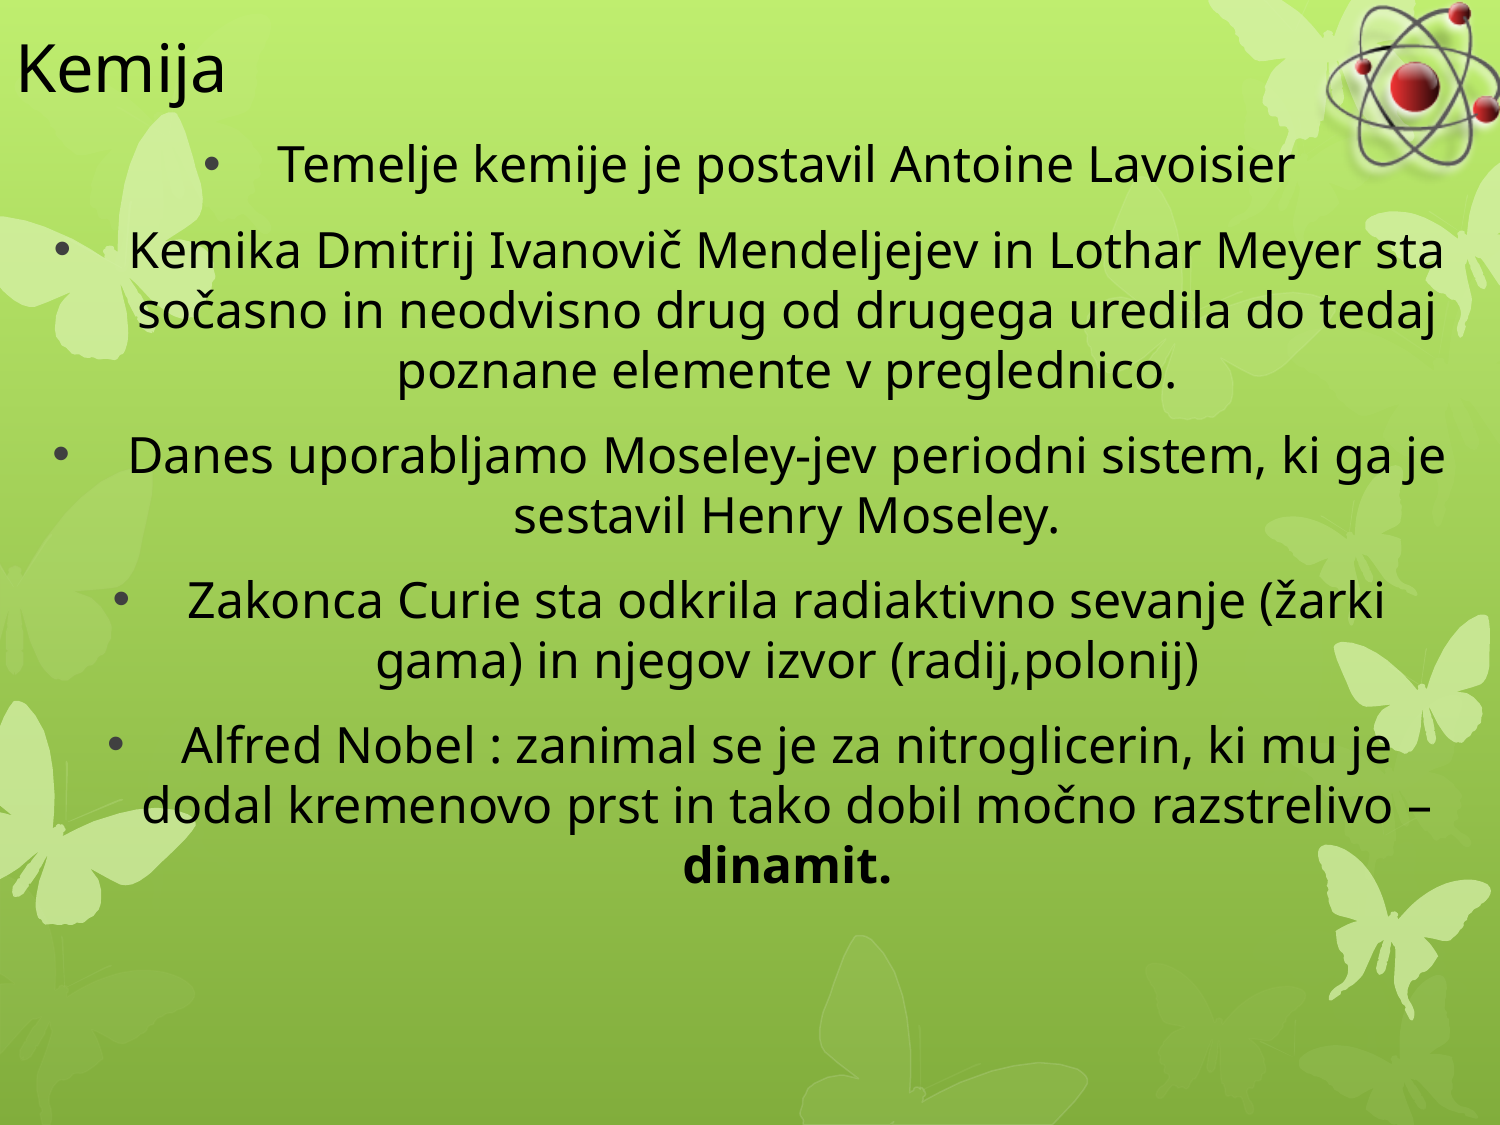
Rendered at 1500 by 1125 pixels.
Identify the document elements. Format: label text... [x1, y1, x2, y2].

picture [1305, 0, 1500, 205]
title Kemija [0, 1, 266, 114]
list Temelje kemije je postavil Antoine Lavoisier Kemika Dmitrij Ivanovič Mendeljejev in Lothar Meyer sta sočasno in neodvisno drug od drugega uredila do tedaj poznane elemente v preglednico. Danes uporabljamo Moseley-jev periodni sistem, ki ga je sestavil Henry Moseley. Zakonca Curie sta odkrila radiaktivno sevanje (žarki gama) in njegov izvor (radij,polonij) Alfred Nobel : zanimal se je za nitroglicerin, ki mu je dodal kremenovo prst in tako dobil močno razstrelivo – dinamit. [29, 125, 1471, 1125]
